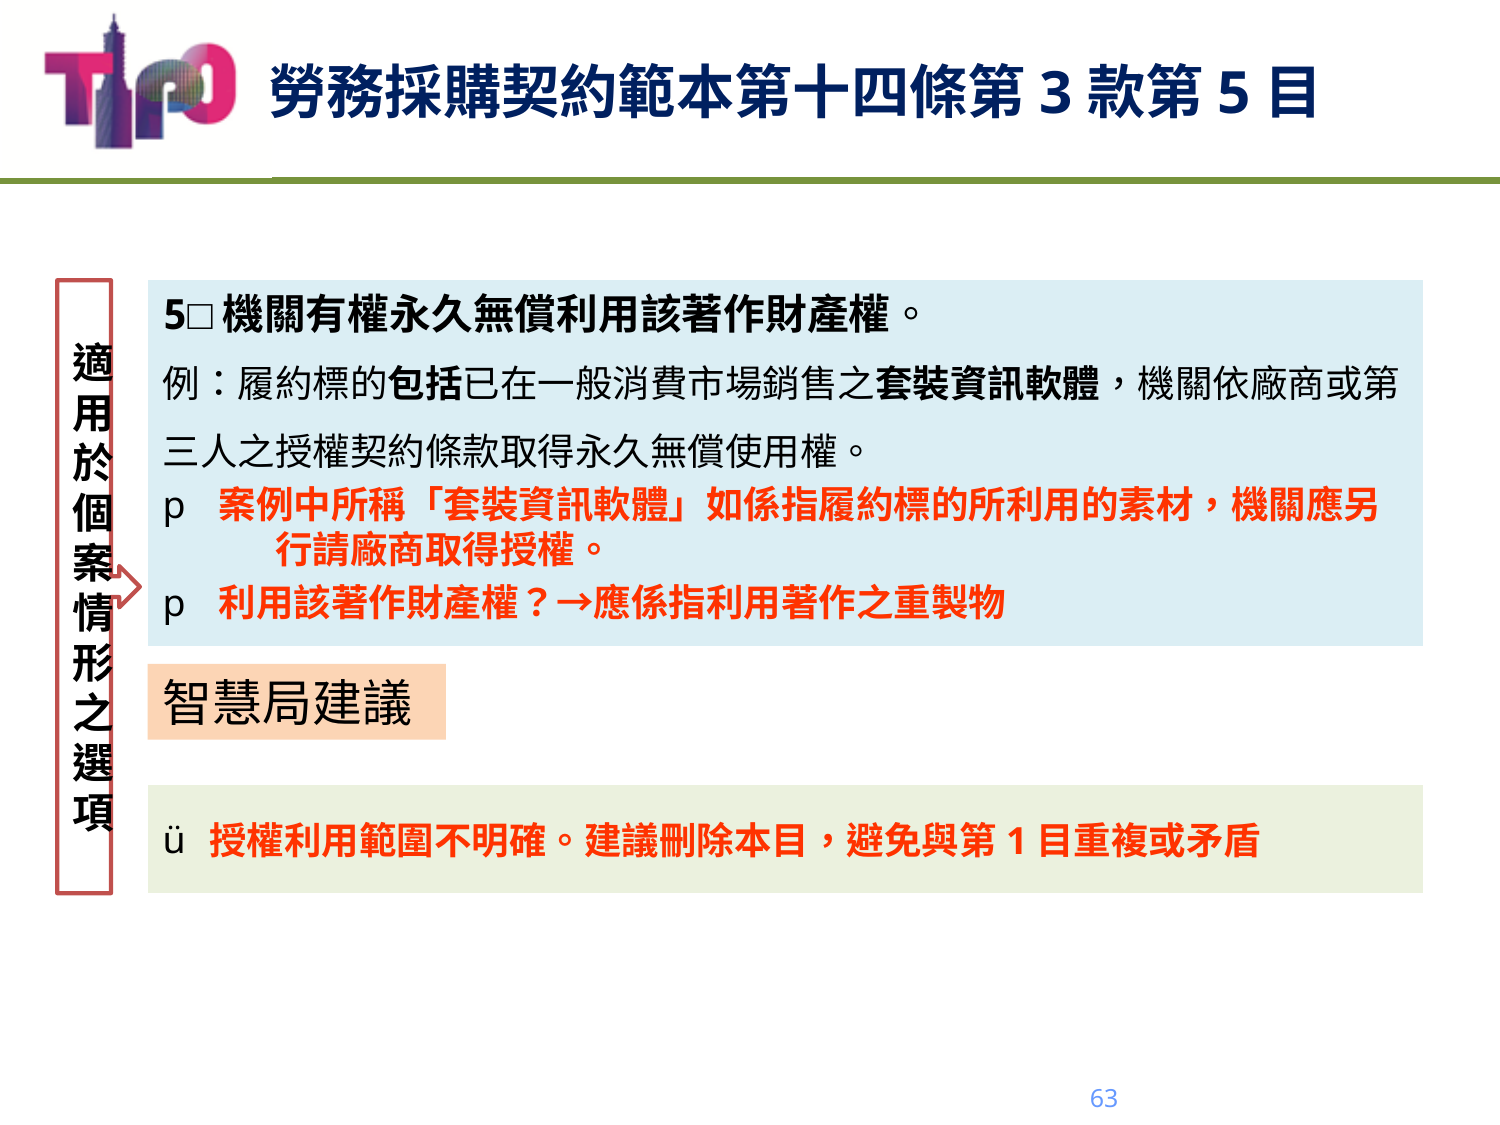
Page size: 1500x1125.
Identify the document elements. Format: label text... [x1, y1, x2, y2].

text_box 63 [1074, 1069, 1426, 1125]
text_box 授權利用範圍不明確。建議刪除本目，避免與第1目重複或矛盾 [148, 785, 1423, 893]
text_box 適用於個案情形之選項 [91, 499, 106, 525]
title 勞務採購契約範本第十四條第3款第5目 [173, 47, 1418, 138]
text_box 適用於個案情形之選項 [57, 280, 140, 894]
text_box 智慧局建議 [147, 663, 446, 740]
text_box 5□機關有權永久無償利用該著作財產權。 例：履約標的包括已在一般消費市場銷售之套裝資訊軟體，機關依廠商或第三人之授權契約條款取得永久無償使用權。 案例中所稱「套裝資訊軟體」如係指履約標的所利用的素材，機關應另行請廠商取得授權。 利用該著作財產權？→應係指利用著作之重製物 [148, 280, 1423, 646]
